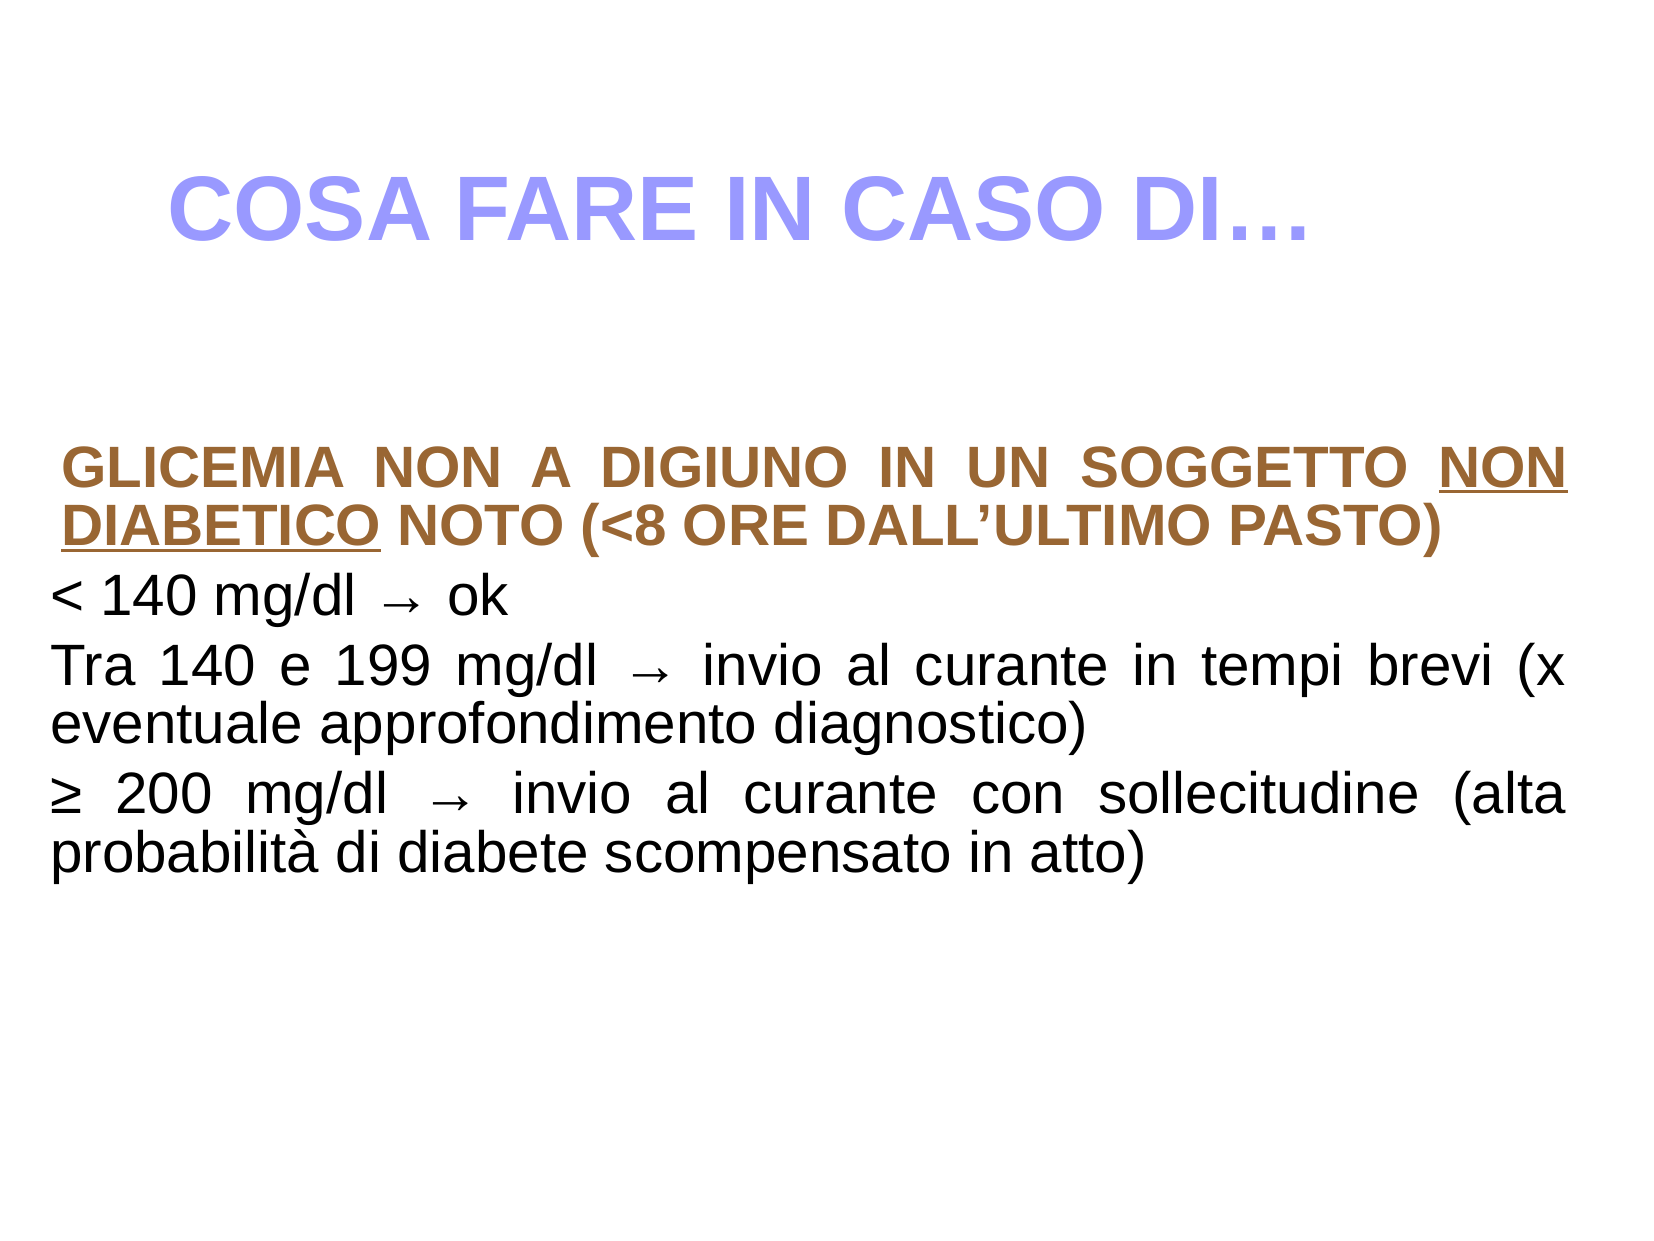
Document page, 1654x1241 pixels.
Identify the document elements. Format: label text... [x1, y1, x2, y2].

text_box COSA FARE IN CASO DI… [125, 157, 1323, 260]
text_box GLICEMIA NON A DIGIUNO IN UN SOGGETTO NON DIABETICO NOTO (<8 ORE DALL’ULTIMO PASTO) < 140 mg/dl → ok Tra 140 e 199 mg/dl → invio al curante in tempi brevi (x eventuale approfondimento diagnostico) ≥ 200 mg/dl → invio al curante con sollecitudine (alta probabilità di diabete scompensato in atto) [35, 432, 1583, 900]
